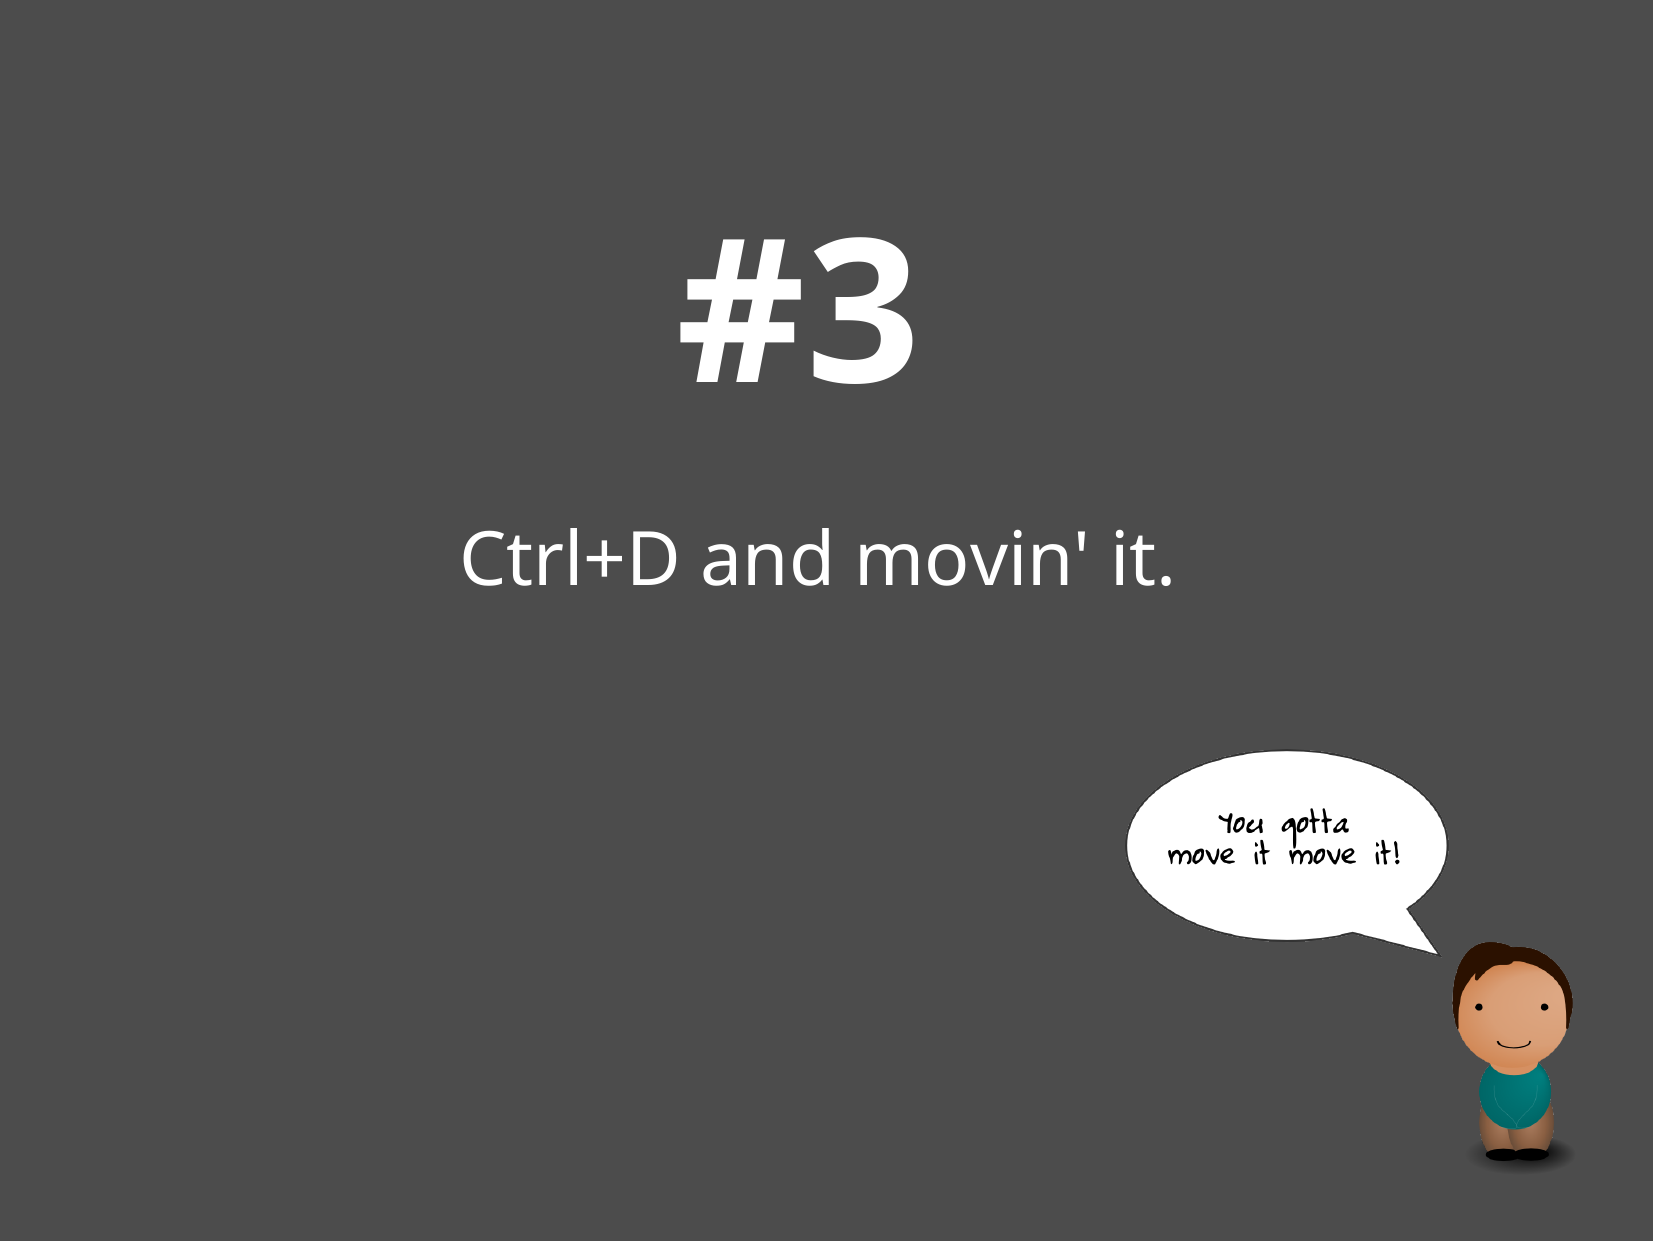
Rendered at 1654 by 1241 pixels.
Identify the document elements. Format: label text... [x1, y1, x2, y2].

title #3 Ctrl+D and movin' it. [112, 168, 1524, 662]
picture [1125, 749, 1576, 1175]
